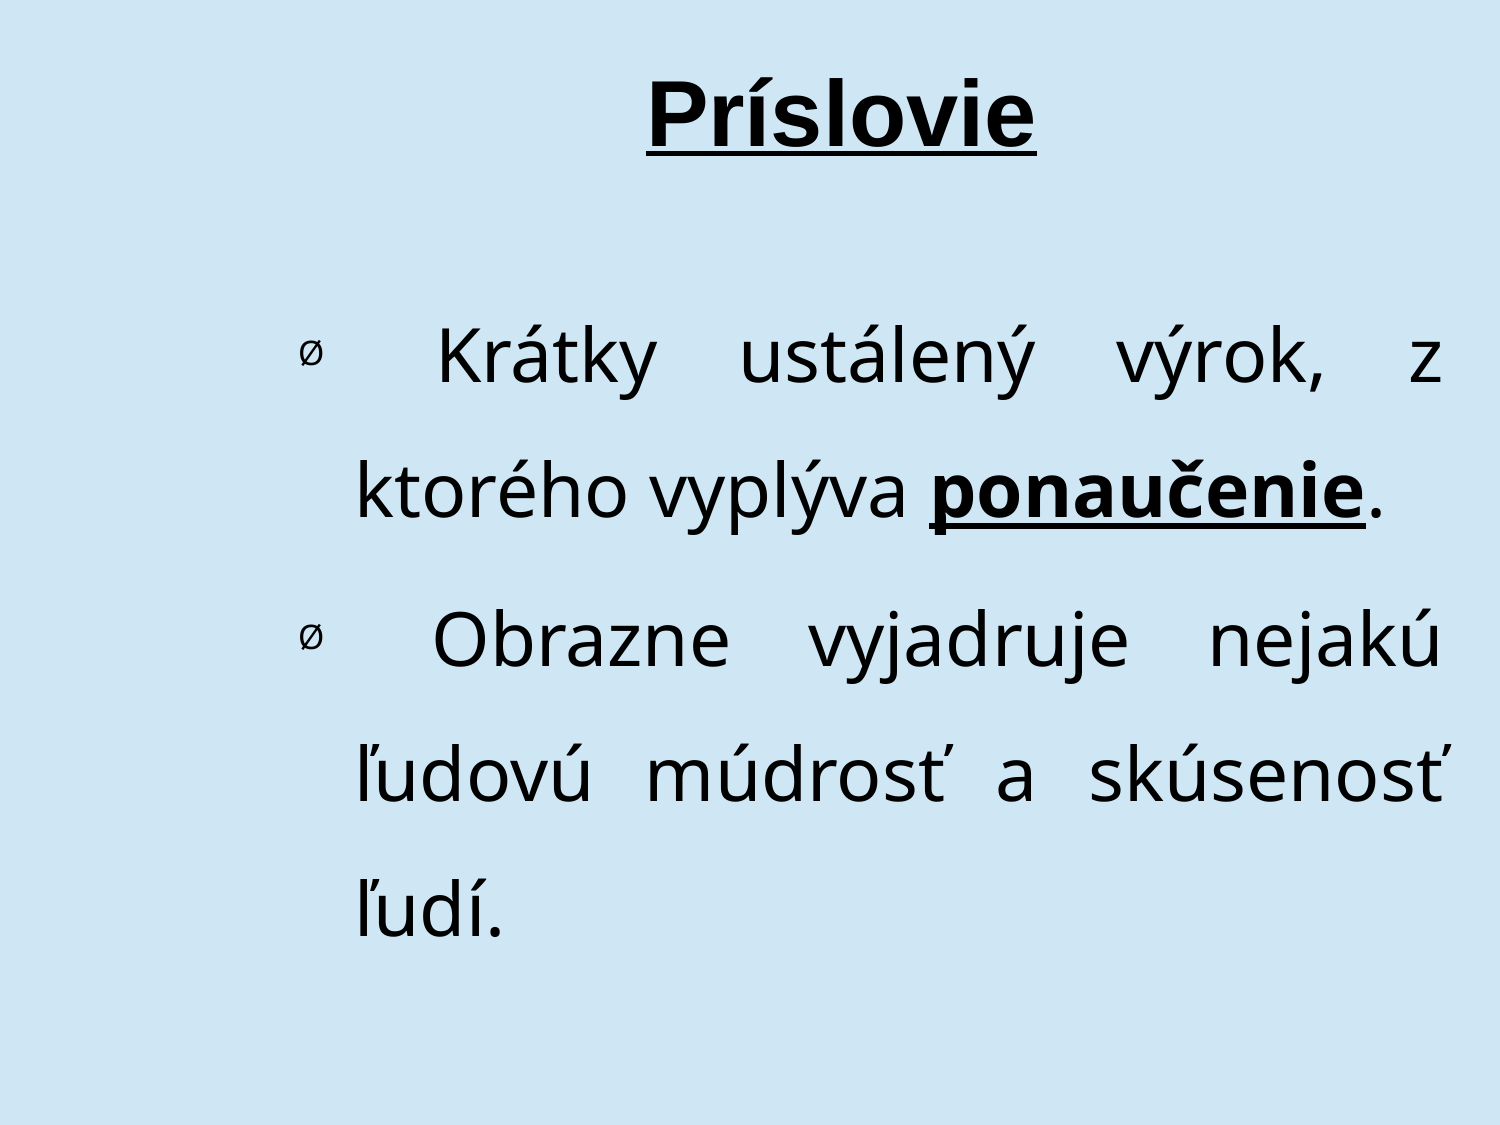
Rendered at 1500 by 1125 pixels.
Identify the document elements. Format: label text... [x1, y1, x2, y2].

list Krátky ustálený výrok, z ktorého vyplýva ponaučenie. Obrazne vyjadruje nejakú ľudovú múdrosť a skúsenosť ľudí. [283, 255, 1459, 1083]
title Príslovie [183, 45, 1500, 233]
